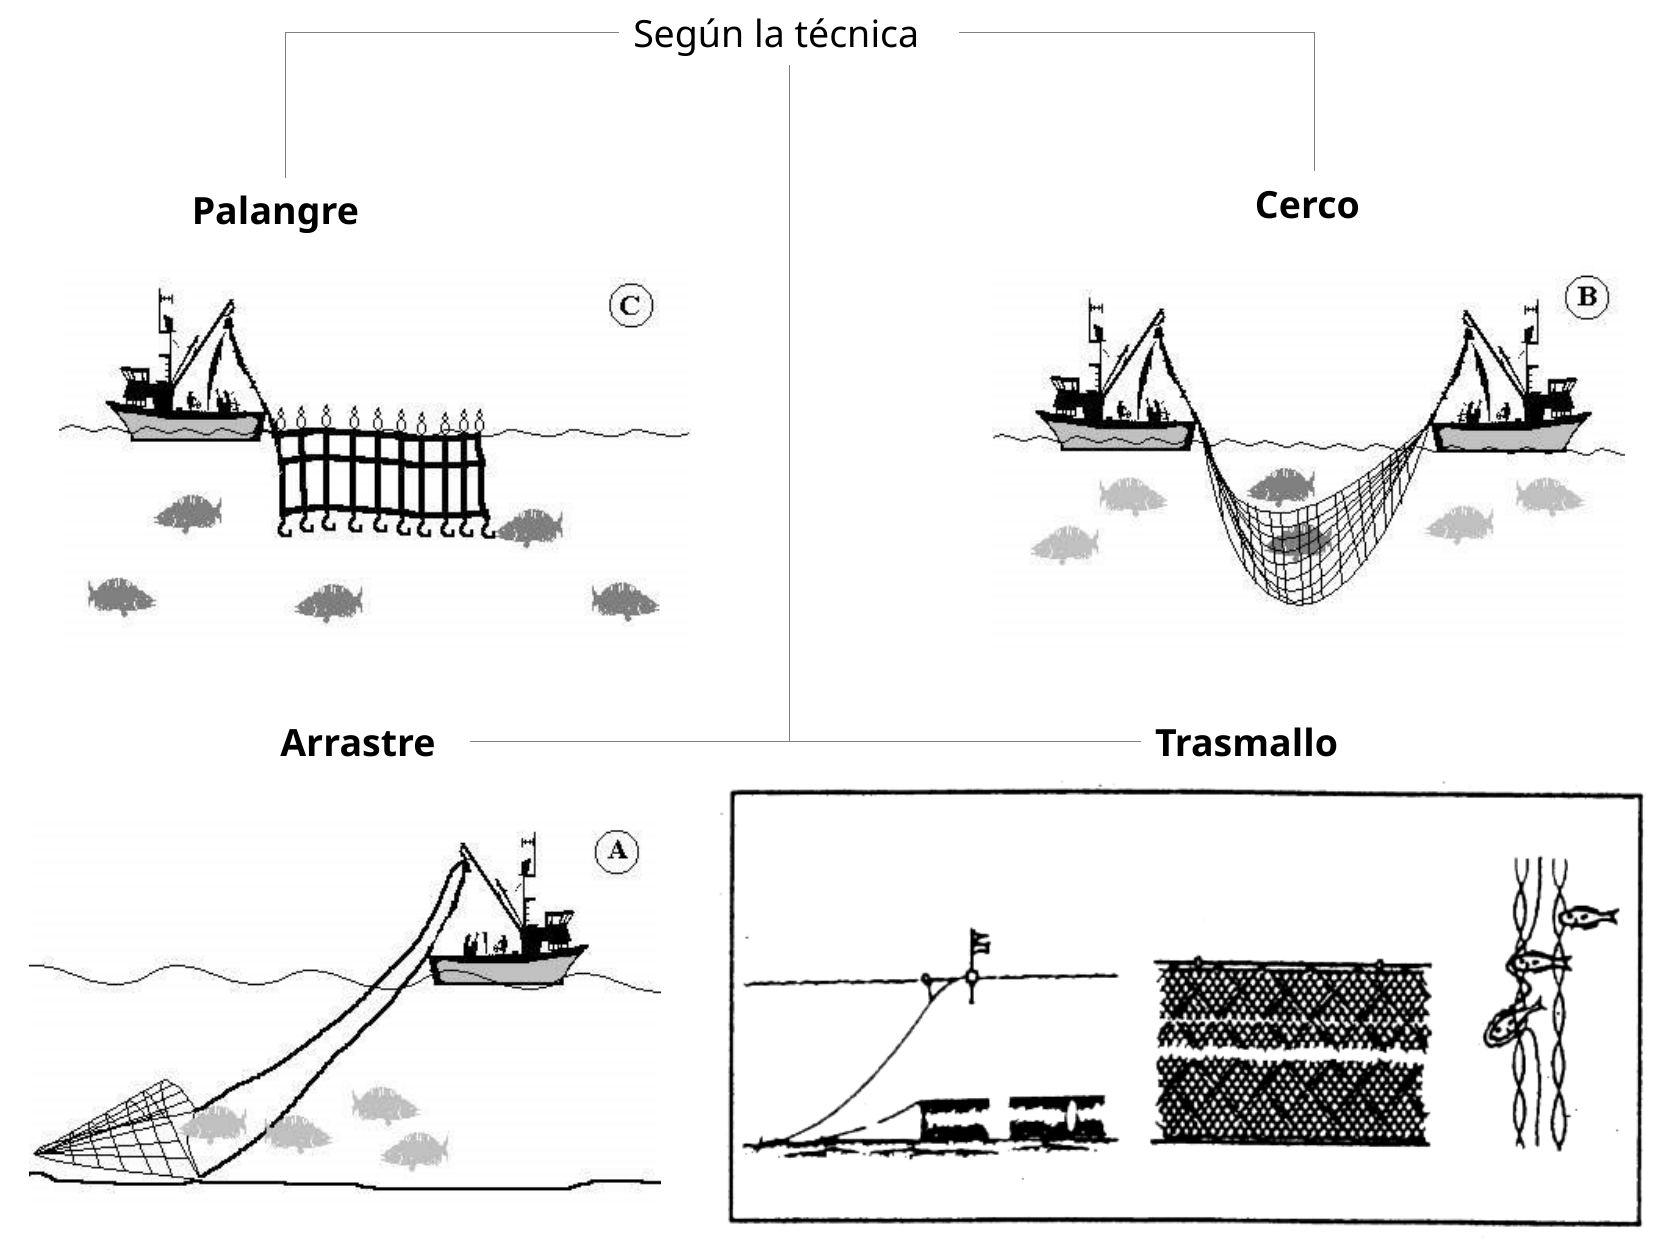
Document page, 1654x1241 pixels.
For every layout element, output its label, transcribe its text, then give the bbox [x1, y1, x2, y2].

picture [59, 265, 691, 658]
picture [992, 265, 1625, 658]
picture [29, 818, 661, 1211]
text_box Palangre [177, 177, 395, 236]
text_box Cerco [1240, 170, 1390, 230]
text_box Arrastre [265, 708, 471, 768]
picture [716, 776, 1654, 1241]
text_box Según la técnica [618, 0, 960, 59]
text_box Trasmallo [1140, 708, 1373, 768]
